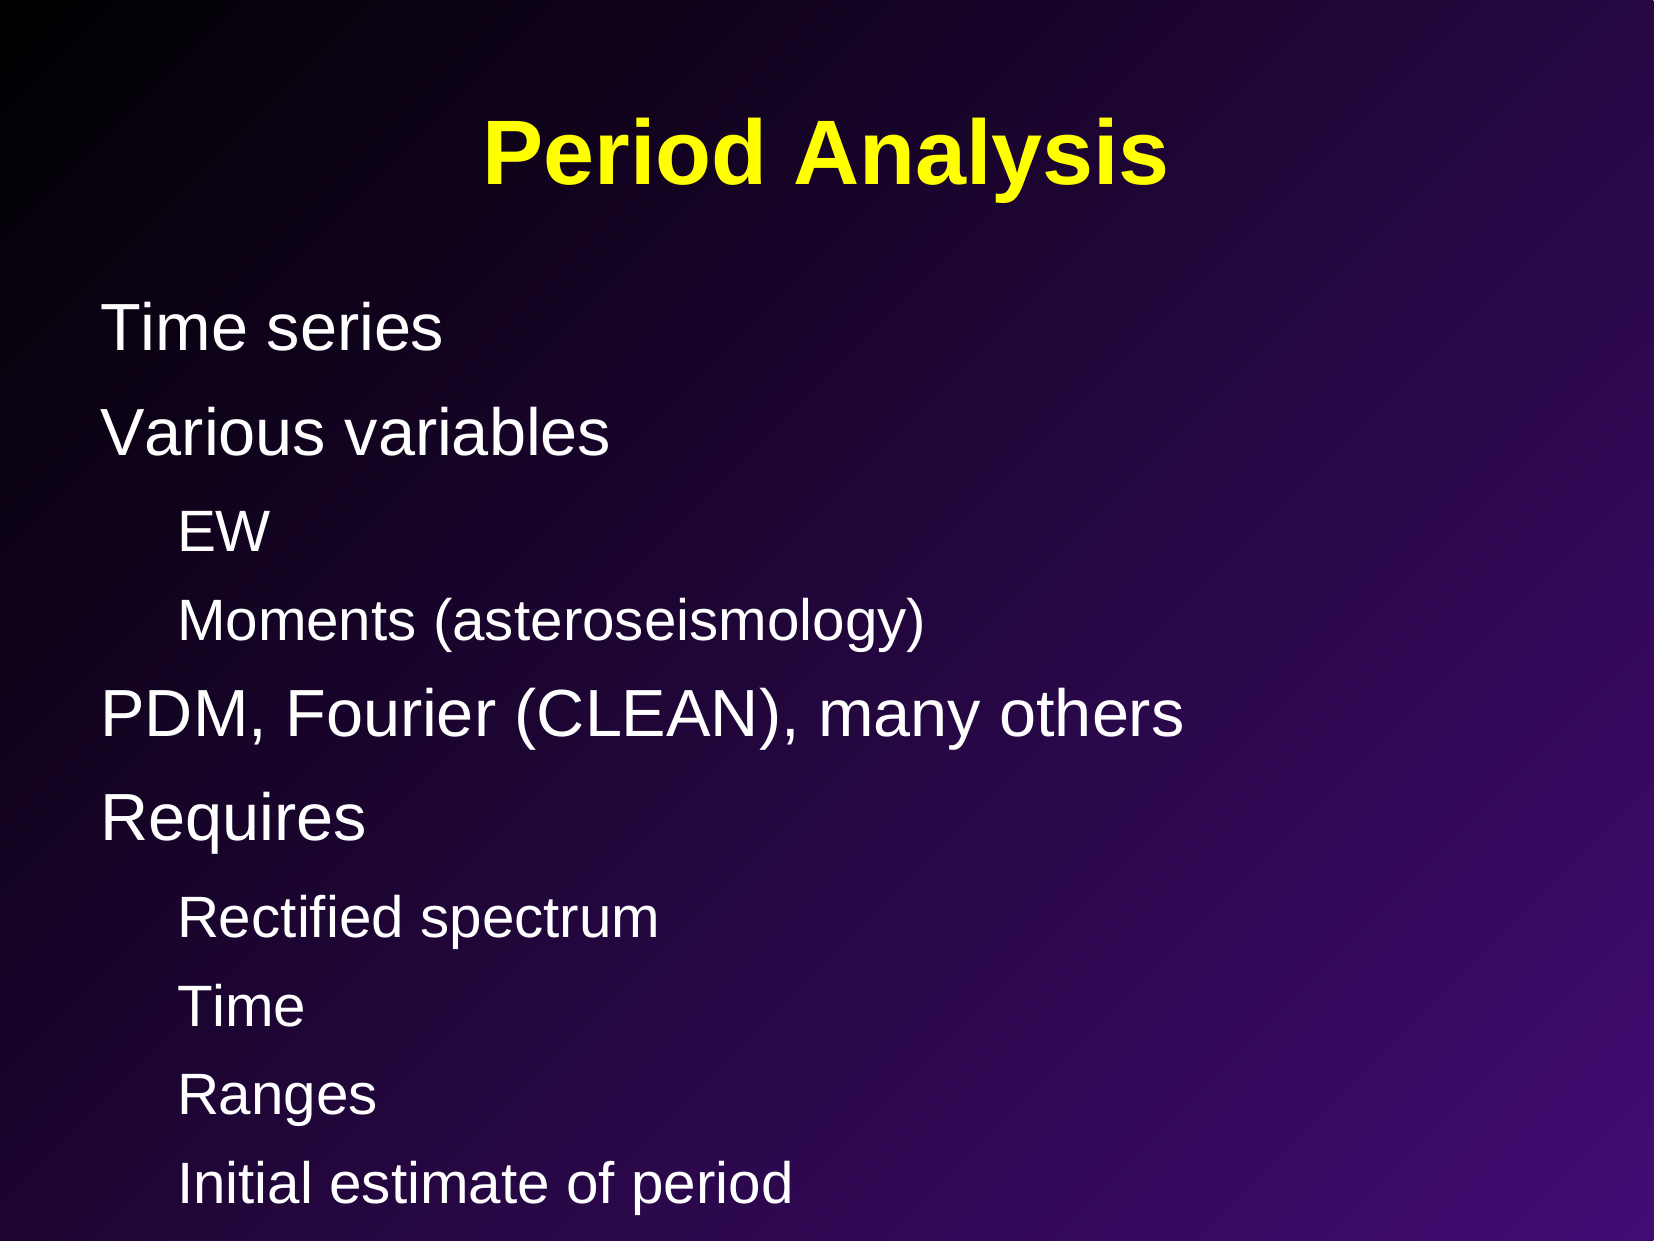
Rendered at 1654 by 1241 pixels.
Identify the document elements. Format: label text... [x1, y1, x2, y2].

list Time series Various variables EW Moments (asteroseismology) PDM, Fourier (CLEAN), many others Requires Rectified spectrum Time Ranges Initial estimate of period [82, 290, 1571, 1216]
title Period Analysis [82, 49, 1571, 257]
